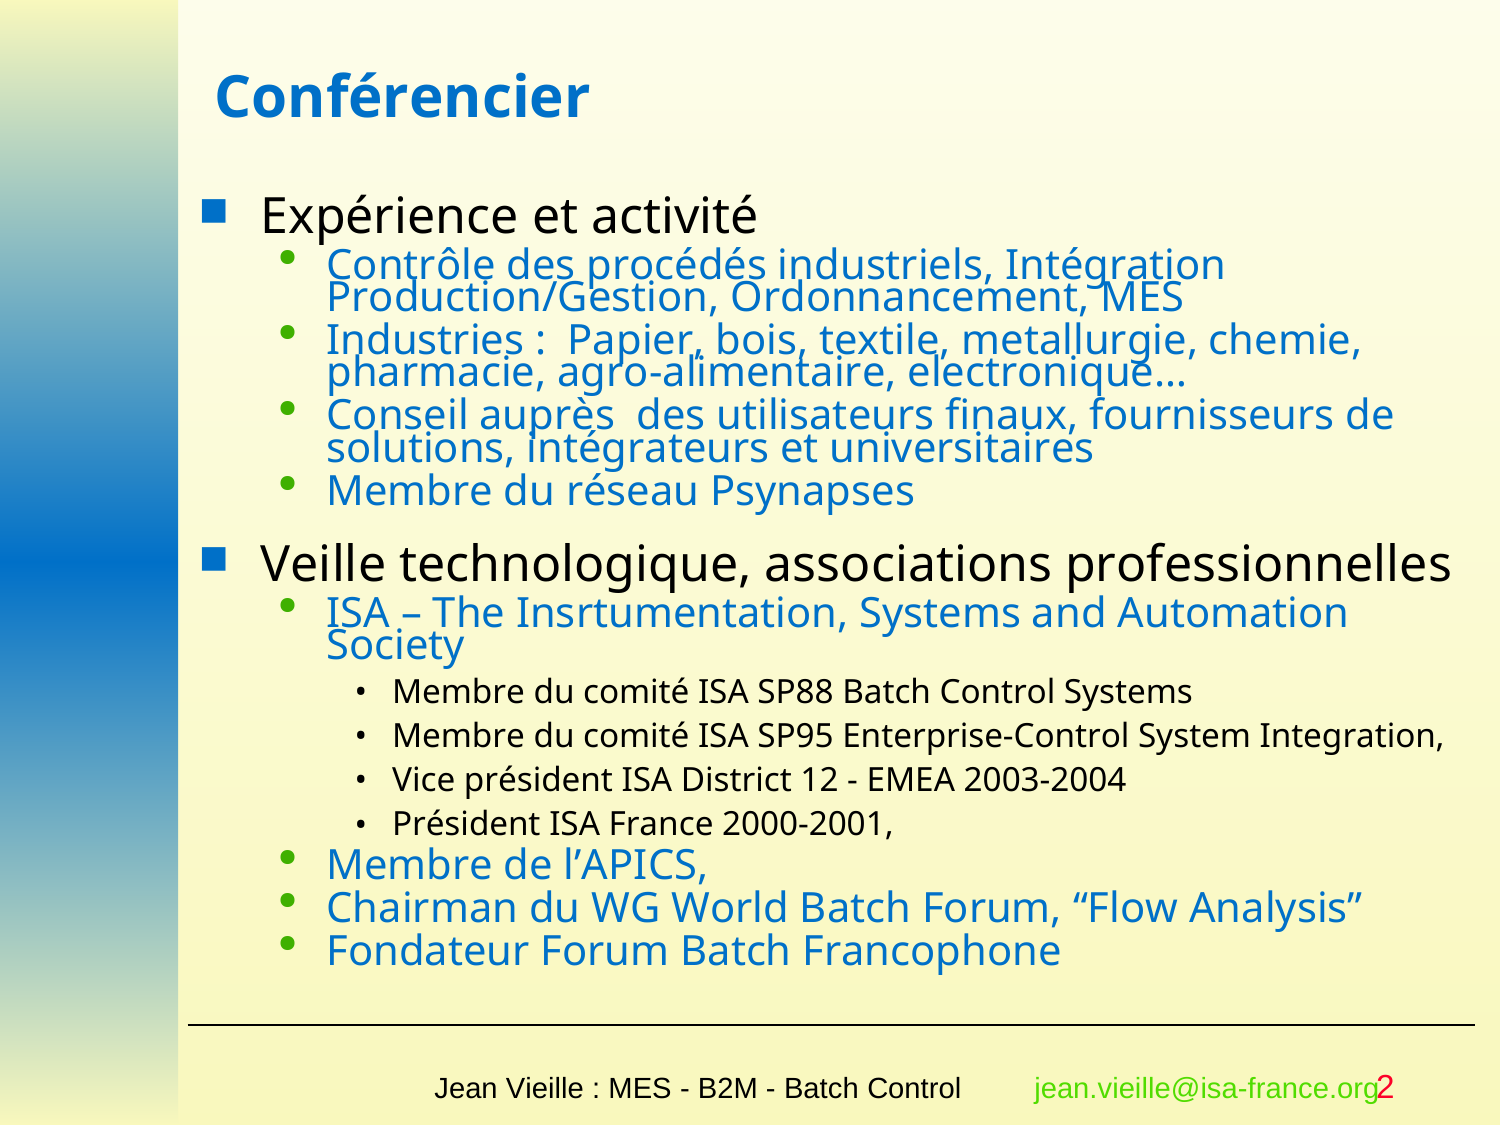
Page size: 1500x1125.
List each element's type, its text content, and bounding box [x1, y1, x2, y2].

title Conférencier [199, 24, 1466, 163]
list Expérience et activité Contrôle des procédés industriels, Intégration Production/Gestion, Ordonnancement, MES Industries : Papier, bois, textile, metallurgie, chemie, pharmacie, agro-alimentaire, electronique… Conseil auprès des utilisateurs finaux, fournisseurs de solutions, intégrateurs et universitaires Membre du réseau Psynapses Veille technologique, associations professionnelles ISA – The Insrtumentation, Systems and Automation Society Membre du comité ISA SP88 Batch Control Systems Membre du comité ISA SP95 Enterprise-Control System Integration, Vice président ISA District 12 - EMEA 2003-2004 Président ISA France 2000-2001, Membre de l’APICS, Chairman du WG World Batch Forum, “Flow Analysis” Fondateur Forum Batch Francophone [189, 187, 1468, 1001]
